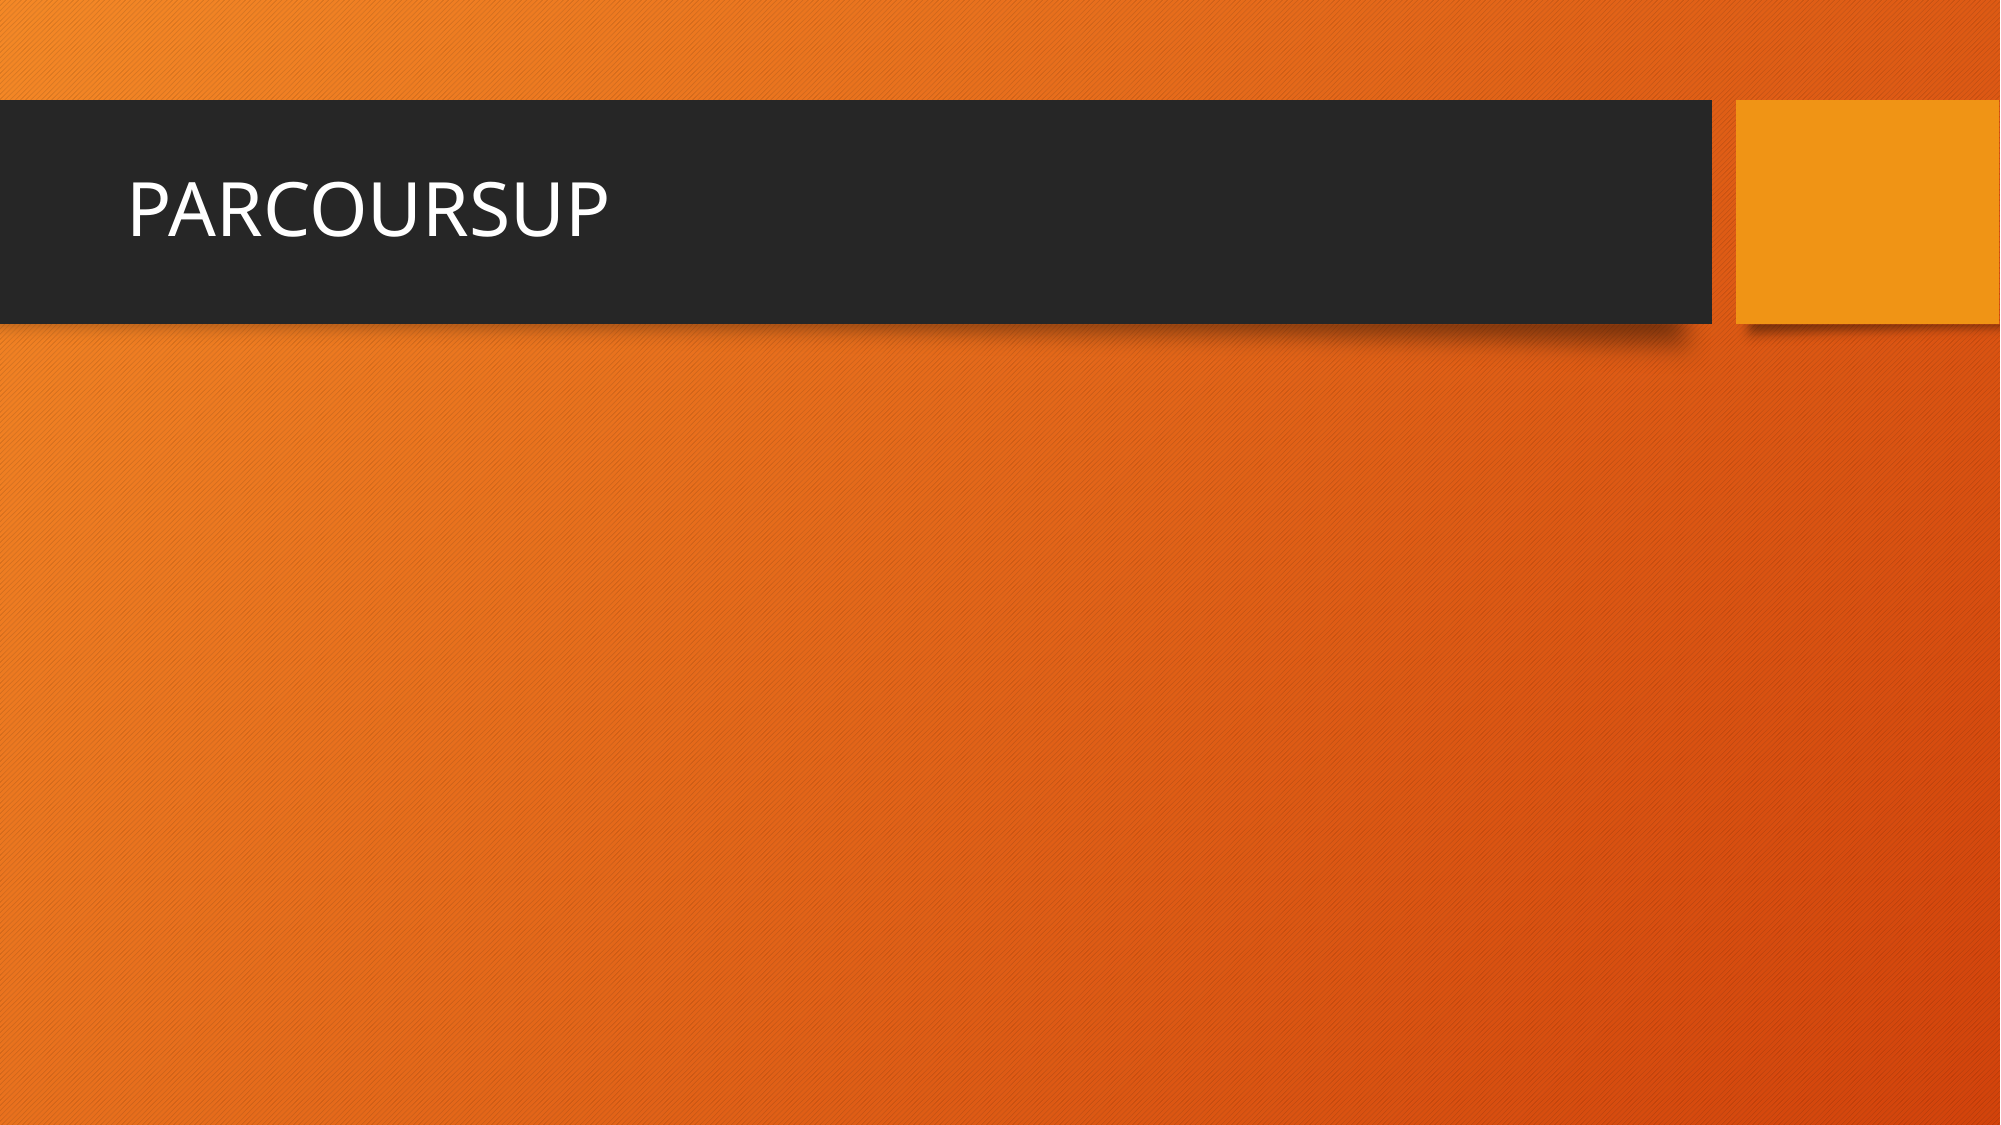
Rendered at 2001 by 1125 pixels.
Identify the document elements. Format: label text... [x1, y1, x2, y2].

picture [0, 323, 1713, 376]
picture [1736, 323, 2000, 348]
title PARCOURSUP [111, 123, 1689, 301]
